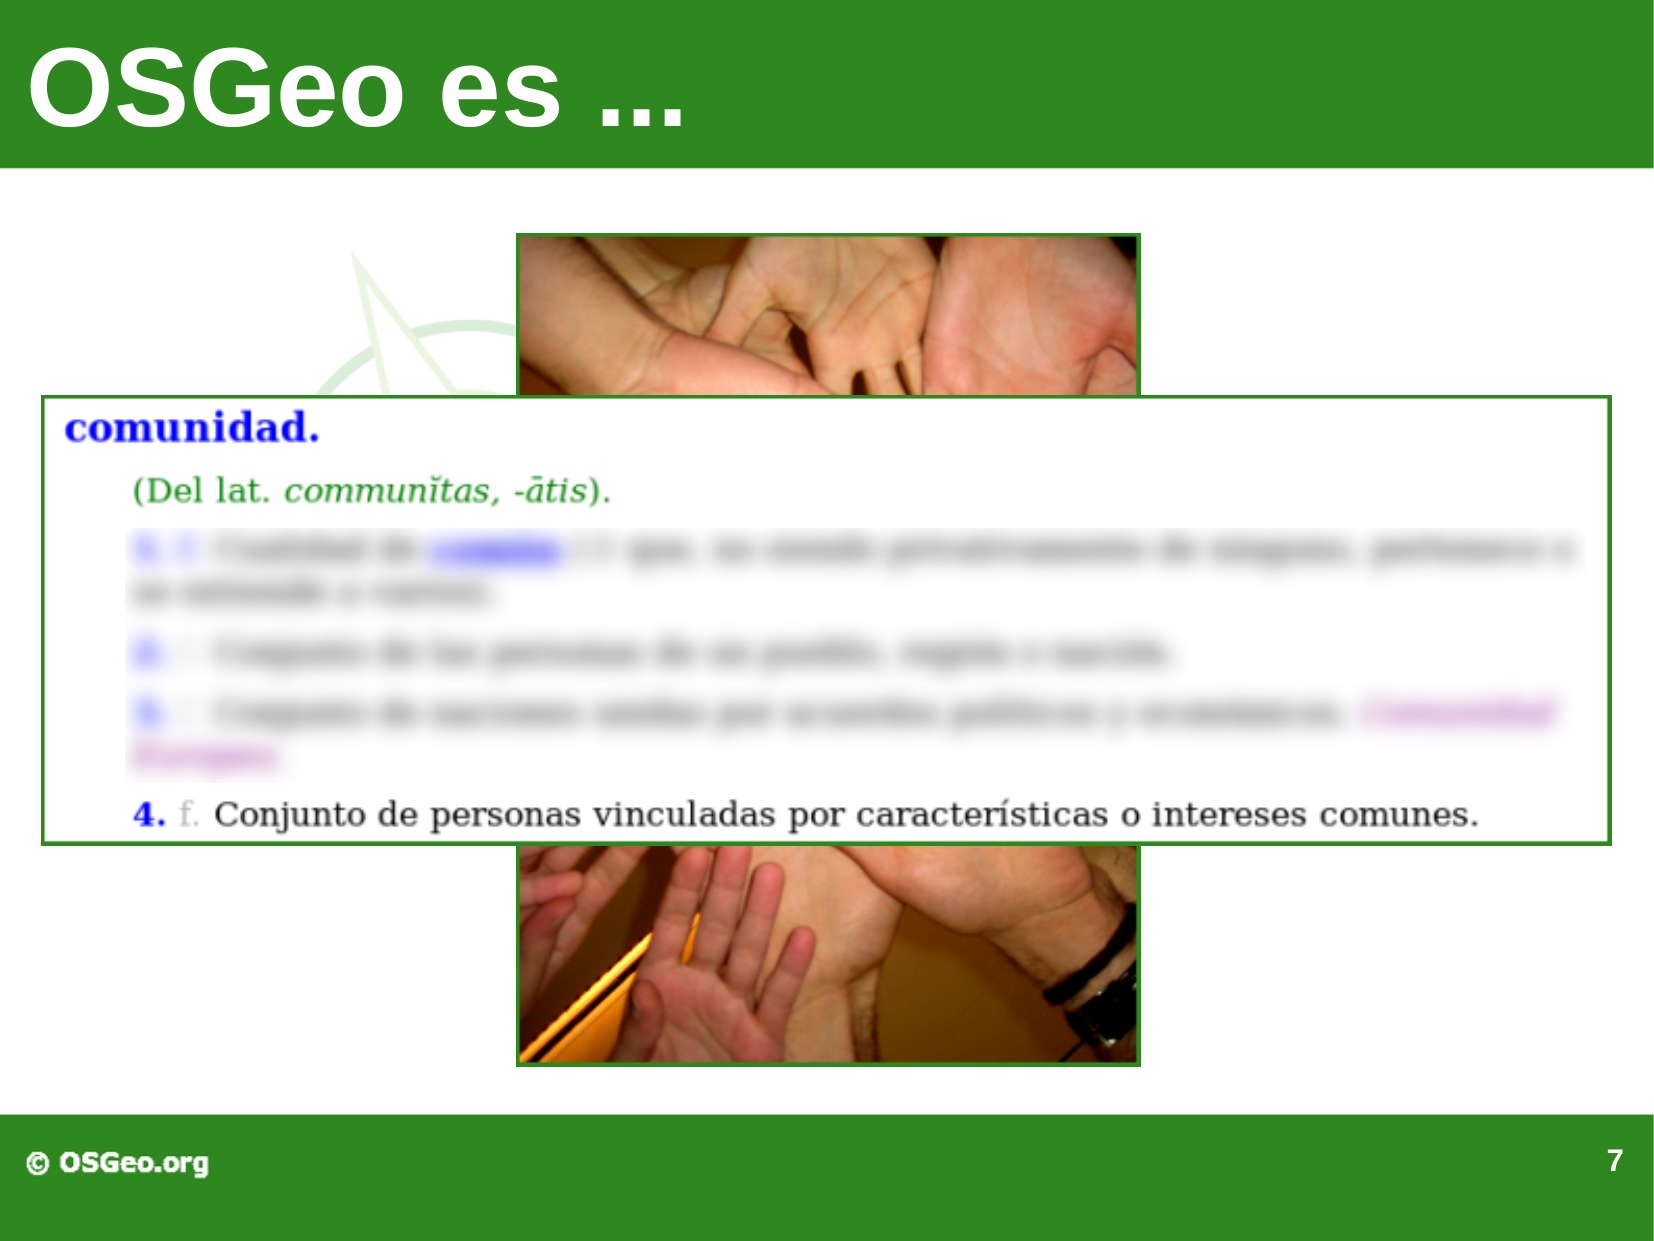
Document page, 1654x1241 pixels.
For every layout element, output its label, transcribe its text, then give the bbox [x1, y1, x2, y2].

picture [0, 0, 1654, 1241]
text_box OSGeo es ... [11, 17, 705, 159]
